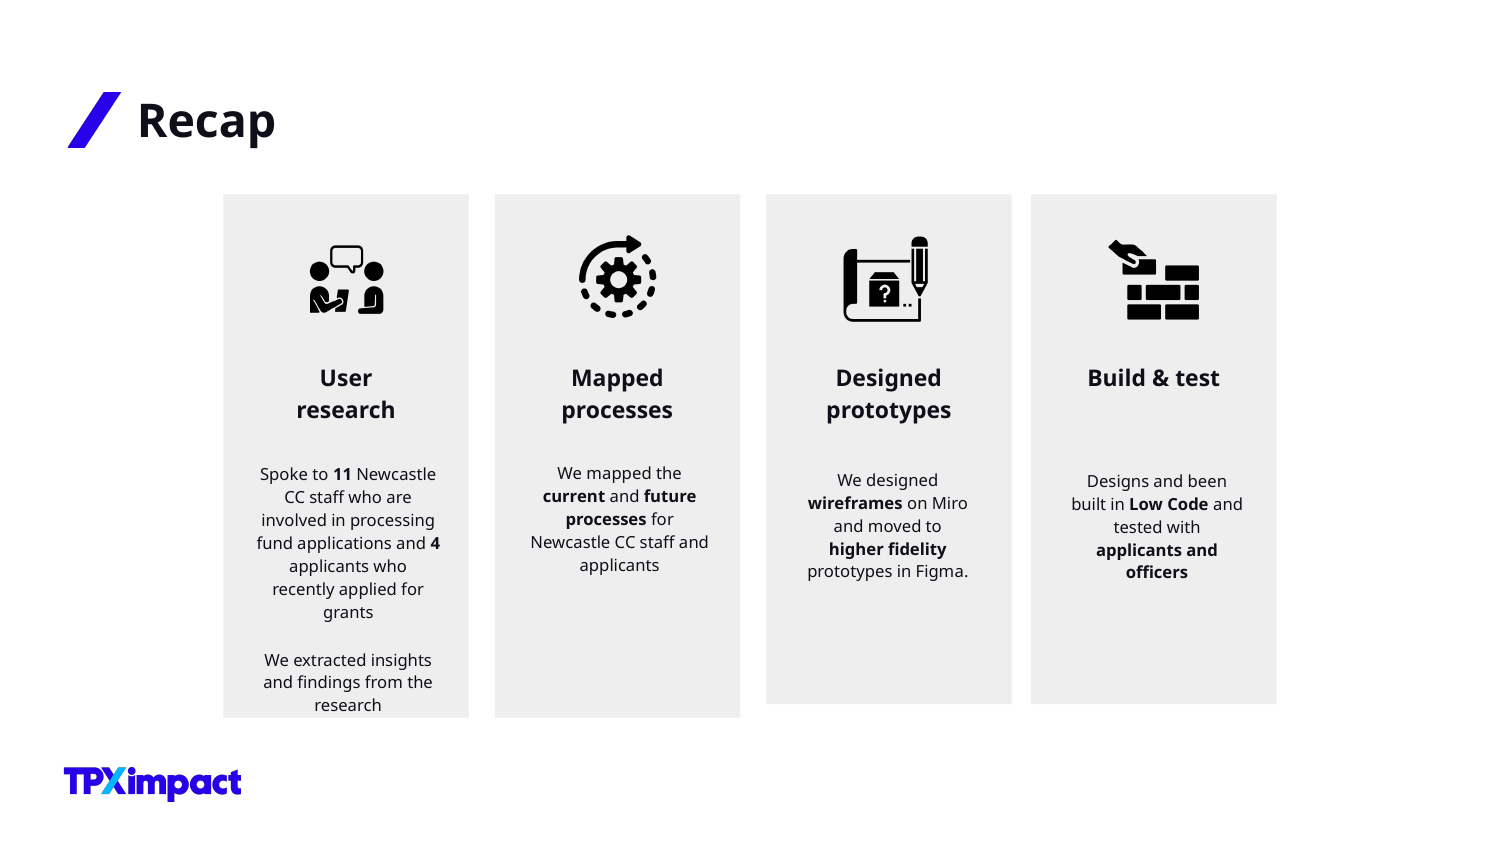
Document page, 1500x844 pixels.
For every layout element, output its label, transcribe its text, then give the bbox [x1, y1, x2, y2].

text_box We mapped the current and future processes for Newcastle CC staff and applicants [512, 445, 728, 622]
text_box Spoke to 11 Newcastle CC staff who are involved in processing fund applications and 4 applicants who recently applied for grants We extracted insights and findings from the research [241, 446, 456, 623]
text_box [494, 194, 741, 718]
text_box We designed wireframes on Miro and moved to higher fidelity prototypes in Figma. [791, 451, 985, 633]
picture [1106, 232, 1201, 327]
title Recap [121, 72, 1449, 167]
picture [63, 767, 241, 802]
picture [299, 232, 394, 327]
text_box Designed prototypes [799, 344, 979, 423]
picture [574, 233, 661, 320]
text_box Designs and been built in Low Code and tested with applicants and officers [1055, 452, 1259, 635]
picture [842, 235, 929, 323]
text_box Mapped processes [533, 344, 702, 423]
text_box [223, 194, 469, 718]
text_box User research [275, 344, 417, 423]
text_box Build & test [1064, 344, 1244, 423]
picture [67, 92, 121, 148]
text_box [766, 194, 1012, 705]
text_box [1031, 194, 1277, 705]
